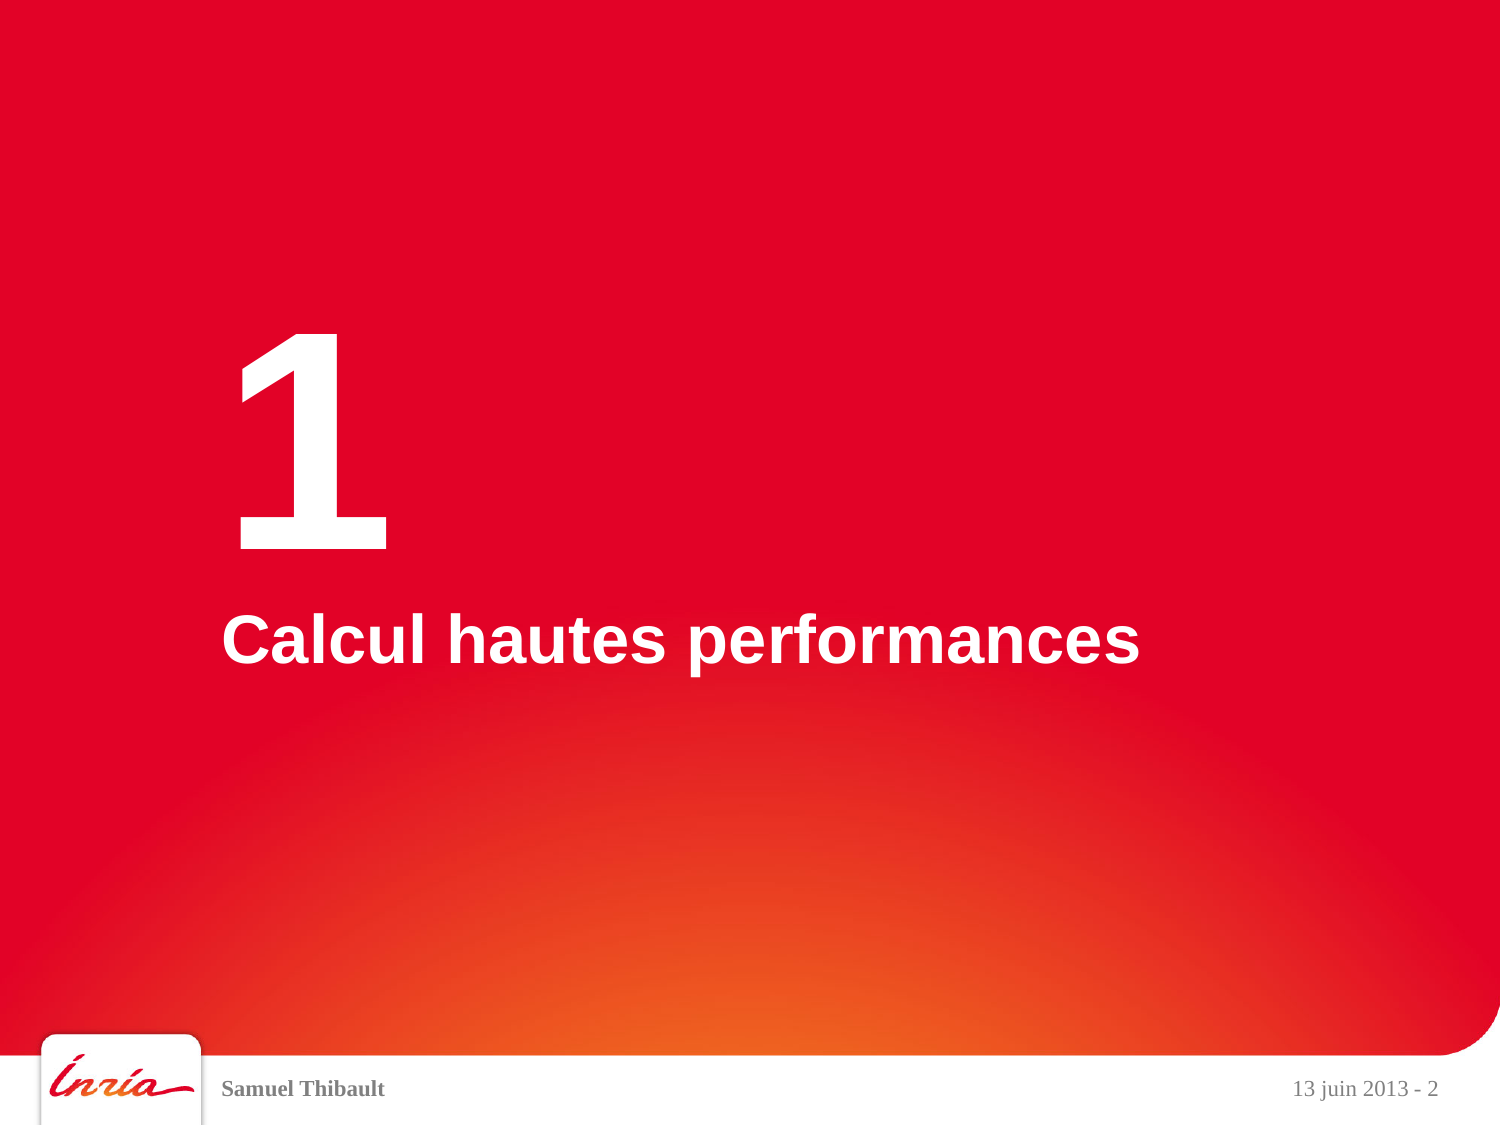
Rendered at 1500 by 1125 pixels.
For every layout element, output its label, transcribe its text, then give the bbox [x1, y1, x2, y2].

picture [0, 0, 1500, 1125]
text_box 1 [221, 264, 751, 621]
title Calcul hautes performances [221, 562, 1450, 677]
